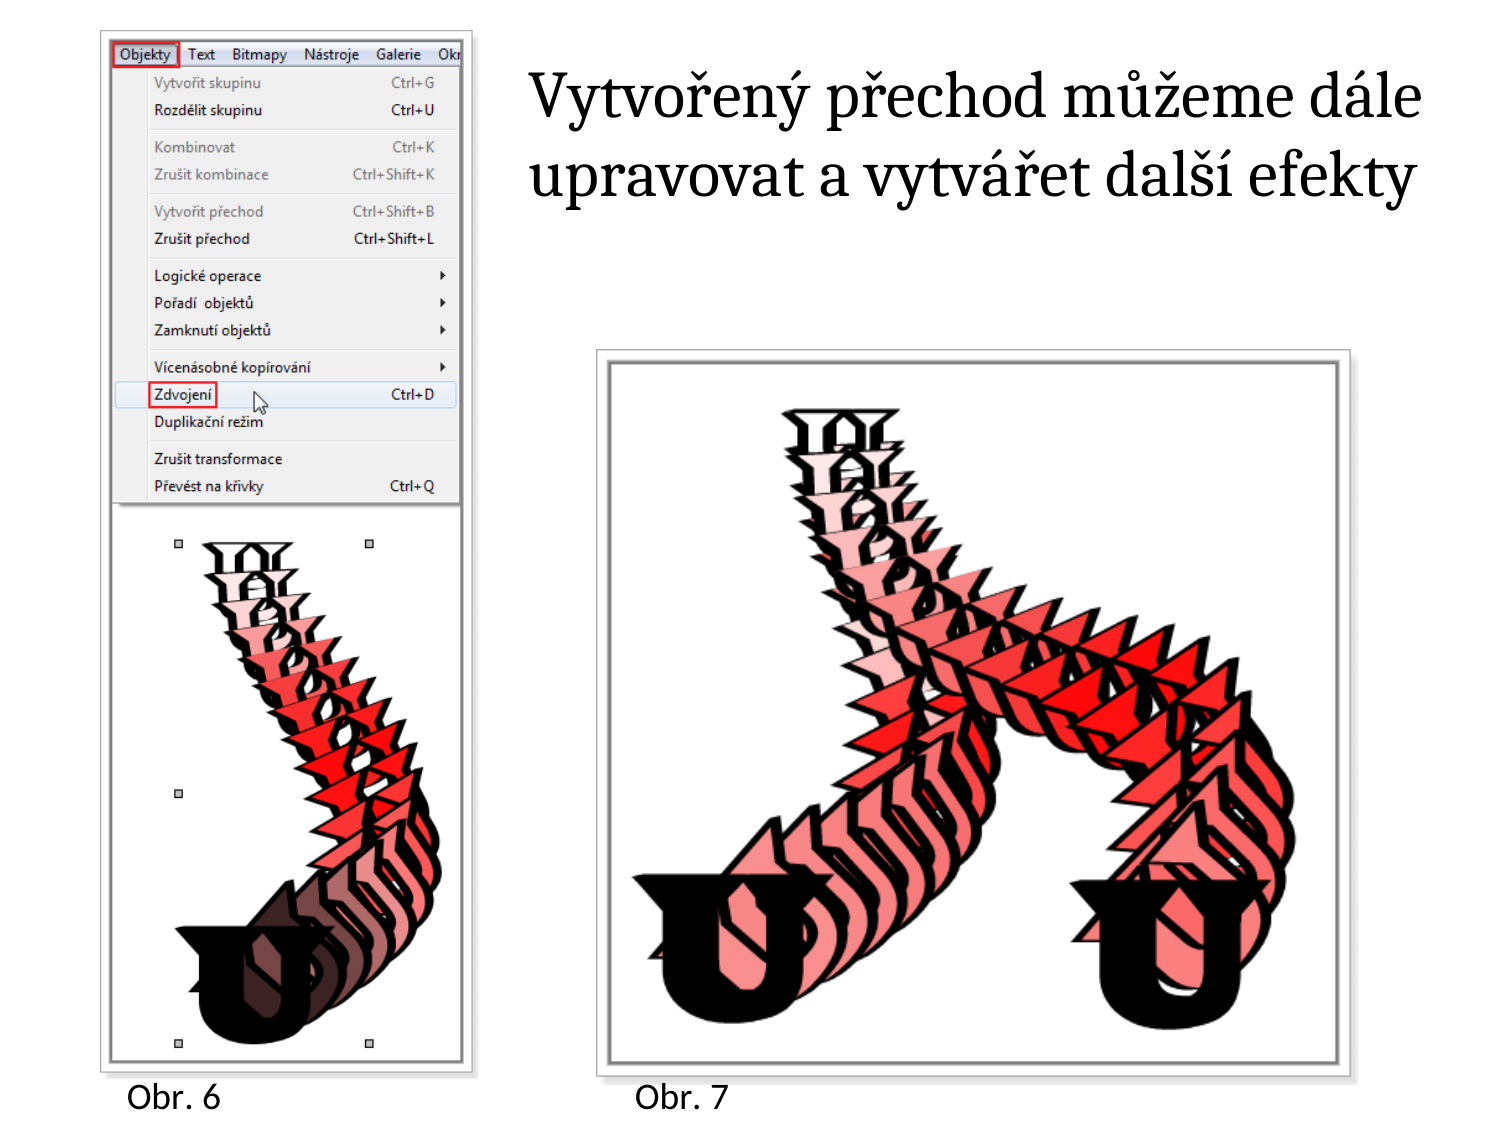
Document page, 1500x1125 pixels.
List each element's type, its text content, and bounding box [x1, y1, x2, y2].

picture [100, 30, 479, 1079]
text_box Vytvořený přechod můžeme dále upravovat a vytvářet další efekty [513, 42, 1500, 219]
text_box Obr. 7 [620, 1064, 904, 1125]
text_box Obr. 6 [112, 1064, 396, 1125]
picture [596, 349, 1359, 1085]
